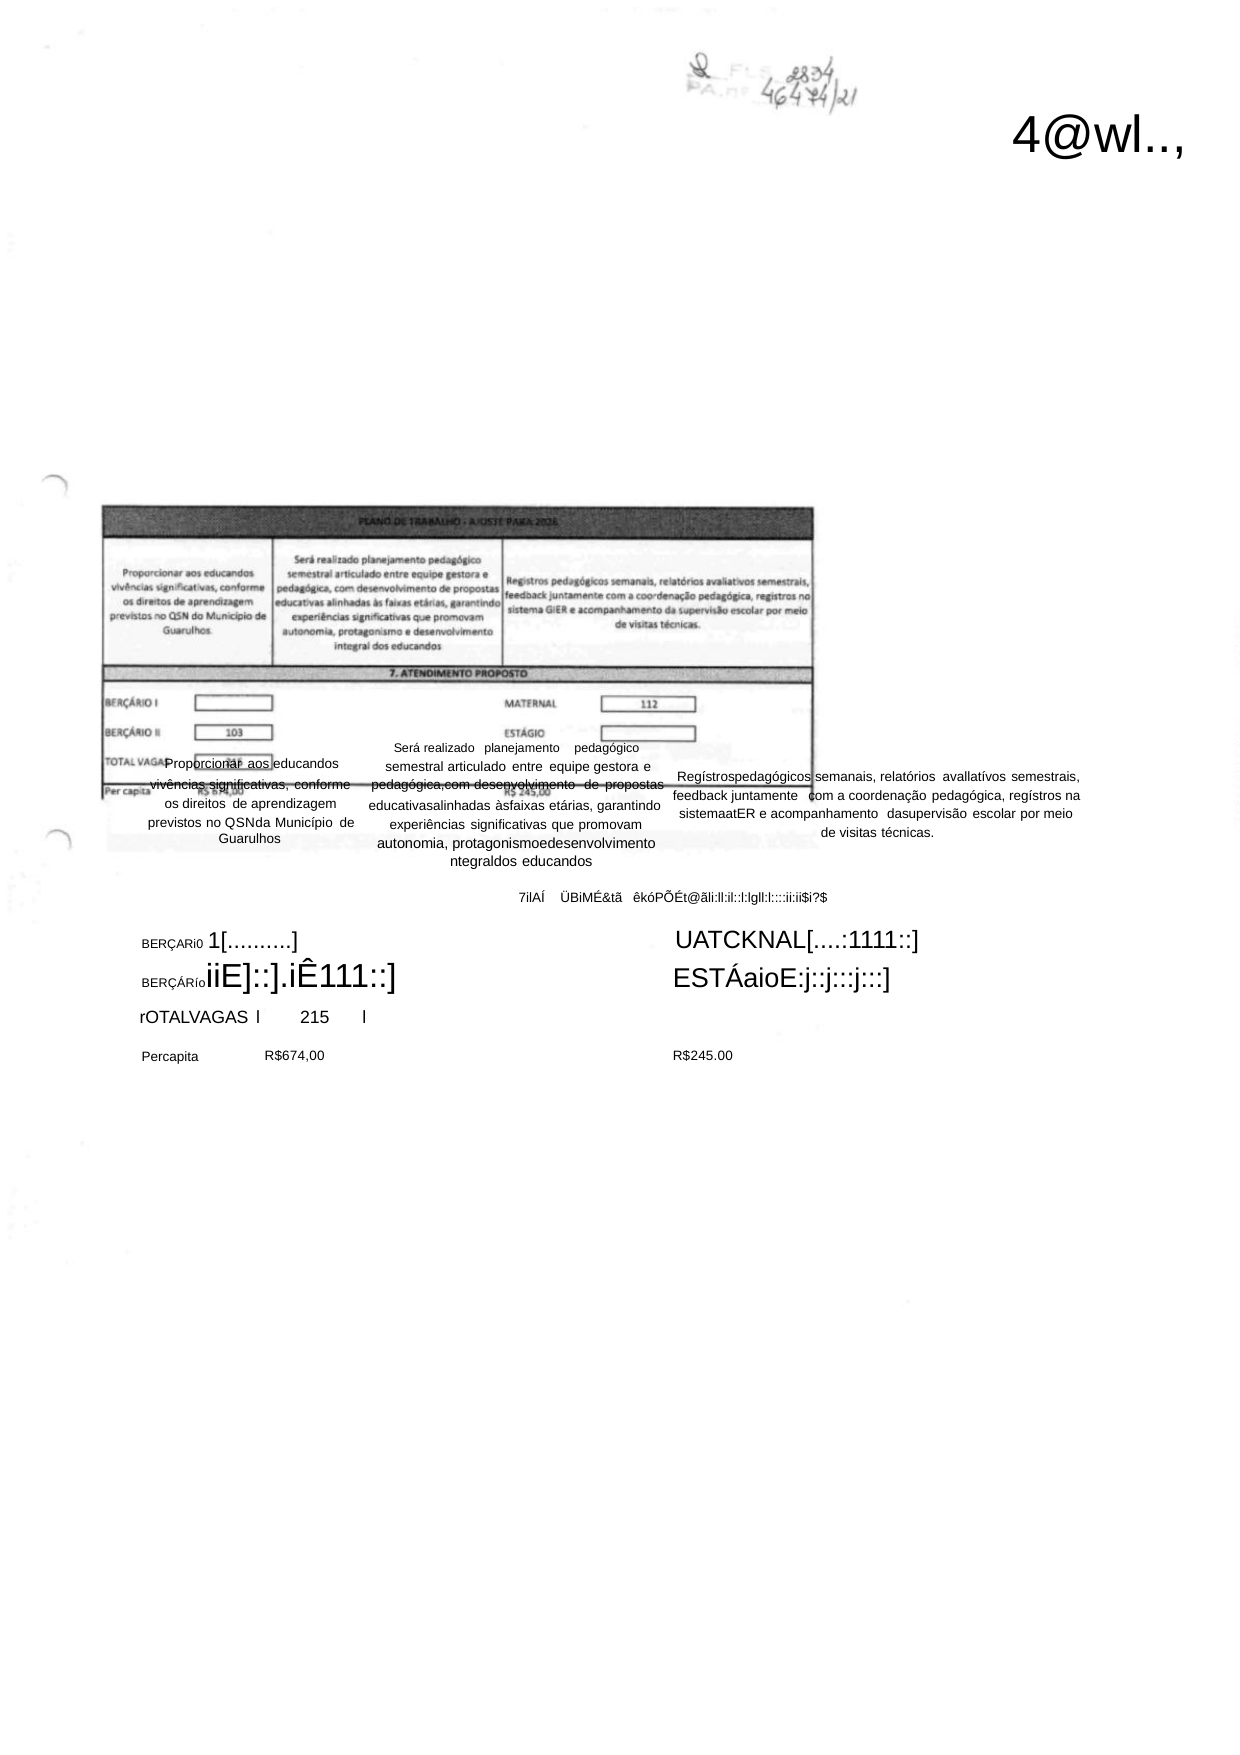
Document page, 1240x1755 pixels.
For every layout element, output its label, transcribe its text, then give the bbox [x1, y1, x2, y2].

text_box Regístrospedagógicos semanais, relatórios avallatívos semestrais, [677, 768, 1105, 785]
text_box 215 [299, 1006, 355, 1027]
text_box os direitos de aprendizagem previstos no QSNda Município de Guarulhos [147, 796, 380, 847]
text_box UATCKNAL[....:1111::] ESTÁaioE:j::j:::j:::] [672, 925, 952, 994]
text_box educativasalinhadas àsfaixas etárias, garantindo experiências significativas que promovam autonomia, protagonismoedesenvolvimento ntegraldos educandos [368, 798, 689, 870]
text_box R$674,00 [264, 1048, 350, 1064]
text_box BERÇARi0 1[..........] [141, 927, 323, 953]
text_box [0, 0, 1240, 1755]
text_box Será realizado planejamento pedagógico semestral articulado entre equipe gestora e vivências significativas, conforme pedagógica,com desenvolvimento de propostas [149, 740, 691, 793]
text_box rOTALVAGAS l Percapita [139, 1006, 290, 1065]
text_box 7ilAÍ ÜBiMÉ&tã êkóPÕÉt@ãli:ll:il::l:lgll:l::::ii:ii$i?$ [518, 889, 854, 905]
text_box feedback juntamente com a coordenação pedagógica, regístros na sistemaatER e acompanhamento dasupervisão escolar por meio de visitas técnicas. [672, 787, 1105, 841]
text_box 4@wl.., [1012, 104, 1212, 164]
text_box l [362, 1006, 392, 1027]
text_box BERÇÁRíoiiE]::].iÊ111::] [141, 957, 428, 995]
text_box Proporcionar aos educandos [164, 756, 365, 772]
text_box R$245.00 [672, 1048, 758, 1064]
